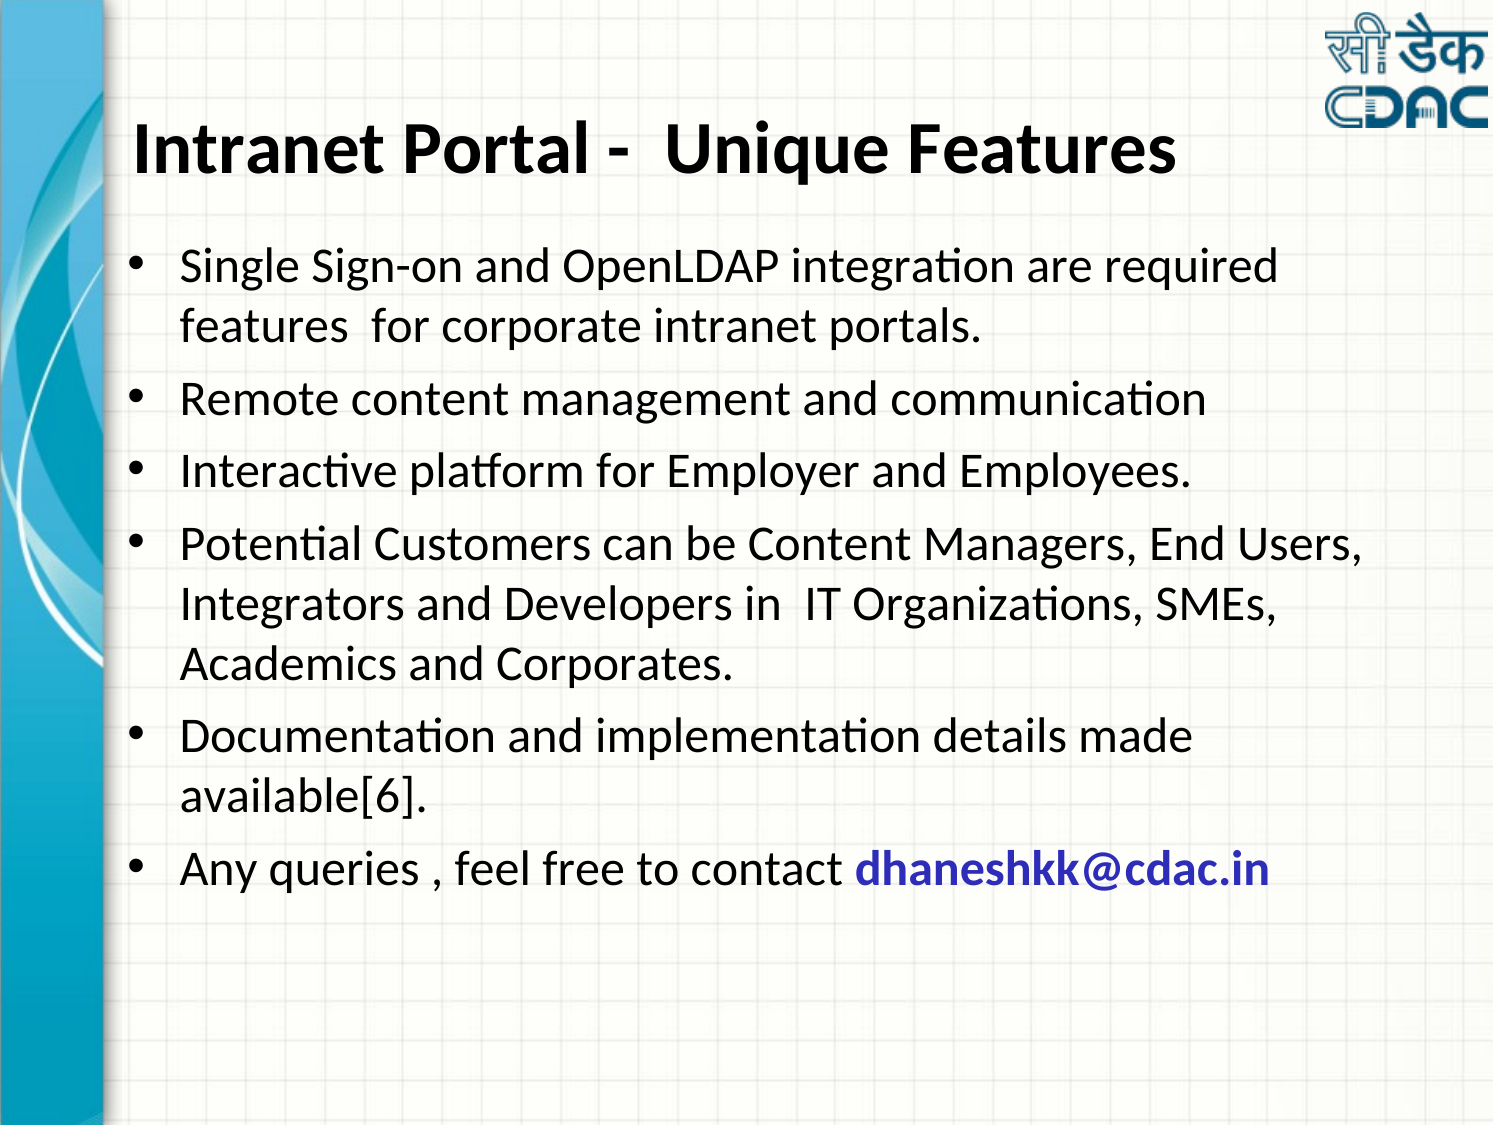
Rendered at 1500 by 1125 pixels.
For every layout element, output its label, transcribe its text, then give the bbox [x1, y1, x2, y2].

text_box Single Sign-on and OpenLDAP integration are required features for corporate intranet portals. Remote content management and communication Interactive platform for Employer and Employees. Potential Customers can be Content Managers, End Users, Integrators and Developers in IT Organizations, SMEs, Academics and Corporates. Documentation and implementation details made available[6]. Any queries , feel free to contact dhaneshkk@cdac.in [112, 224, 1463, 1125]
picture [1414, 37, 1459, 49]
picture [0, 0, 1493, 1125]
text_box Intranet Portal - Unique Features [117, 49, 1468, 238]
